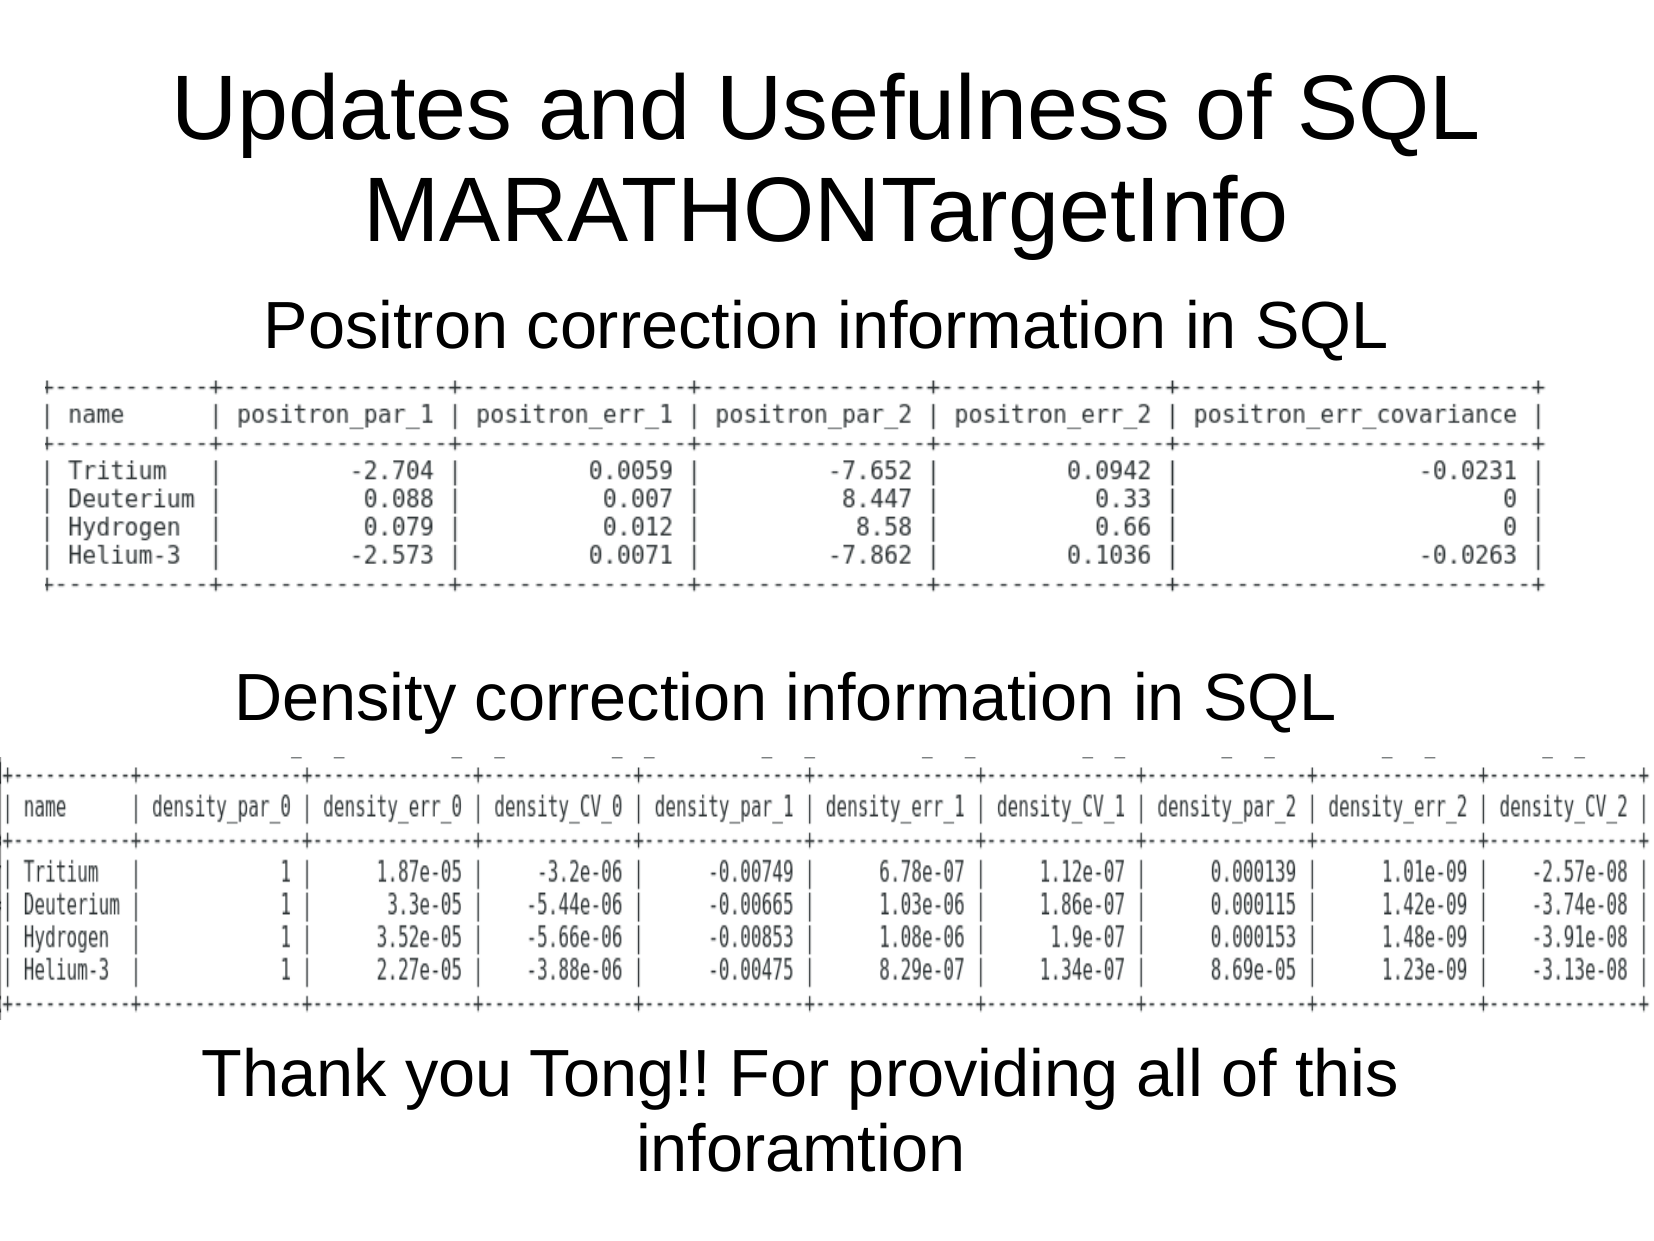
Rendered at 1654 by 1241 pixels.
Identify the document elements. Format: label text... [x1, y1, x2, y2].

subtitle Positron correction information in SQL [82, 287, 1571, 363]
text_box Thank you Tong!! For providing all of this inforamtion [56, 1036, 1546, 1186]
picture [0, 757, 1654, 1021]
picture [45, 373, 1569, 601]
text_box Density correction information in SQL [41, 660, 1531, 735]
title Updates and Usefulness of SQL MARATHONTargetInfo [82, 30, 1571, 287]
